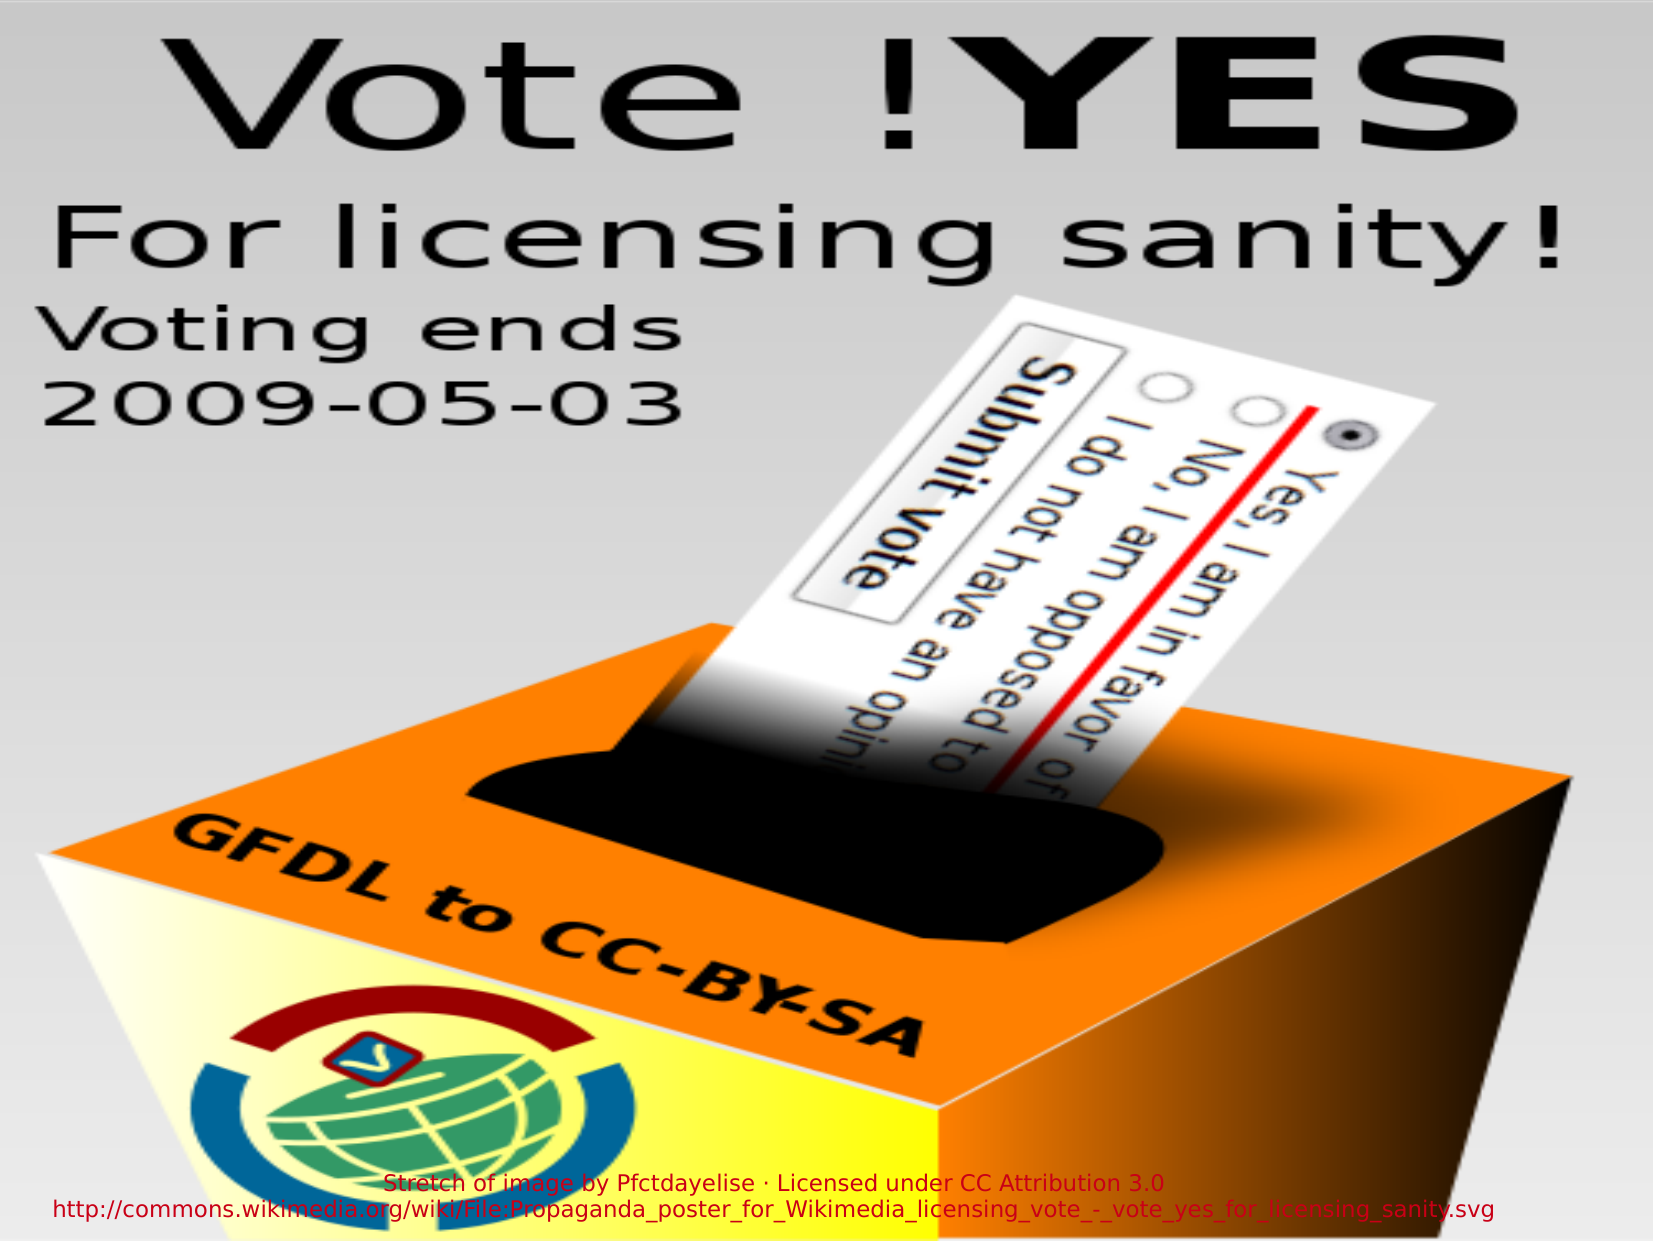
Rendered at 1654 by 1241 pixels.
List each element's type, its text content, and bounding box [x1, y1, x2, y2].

text_box Stretch of image by Pfctdayelise · Licensed under CC Attribution 3.0 http://commons.wikimedia.org/wiki/File:Propaganda_poster_for_Wikimedia_licensing_vote_-_vote_yes_for_licensing_sanity.svg [37, 1162, 1512, 1231]
picture [0, 0, 1653, 1241]
